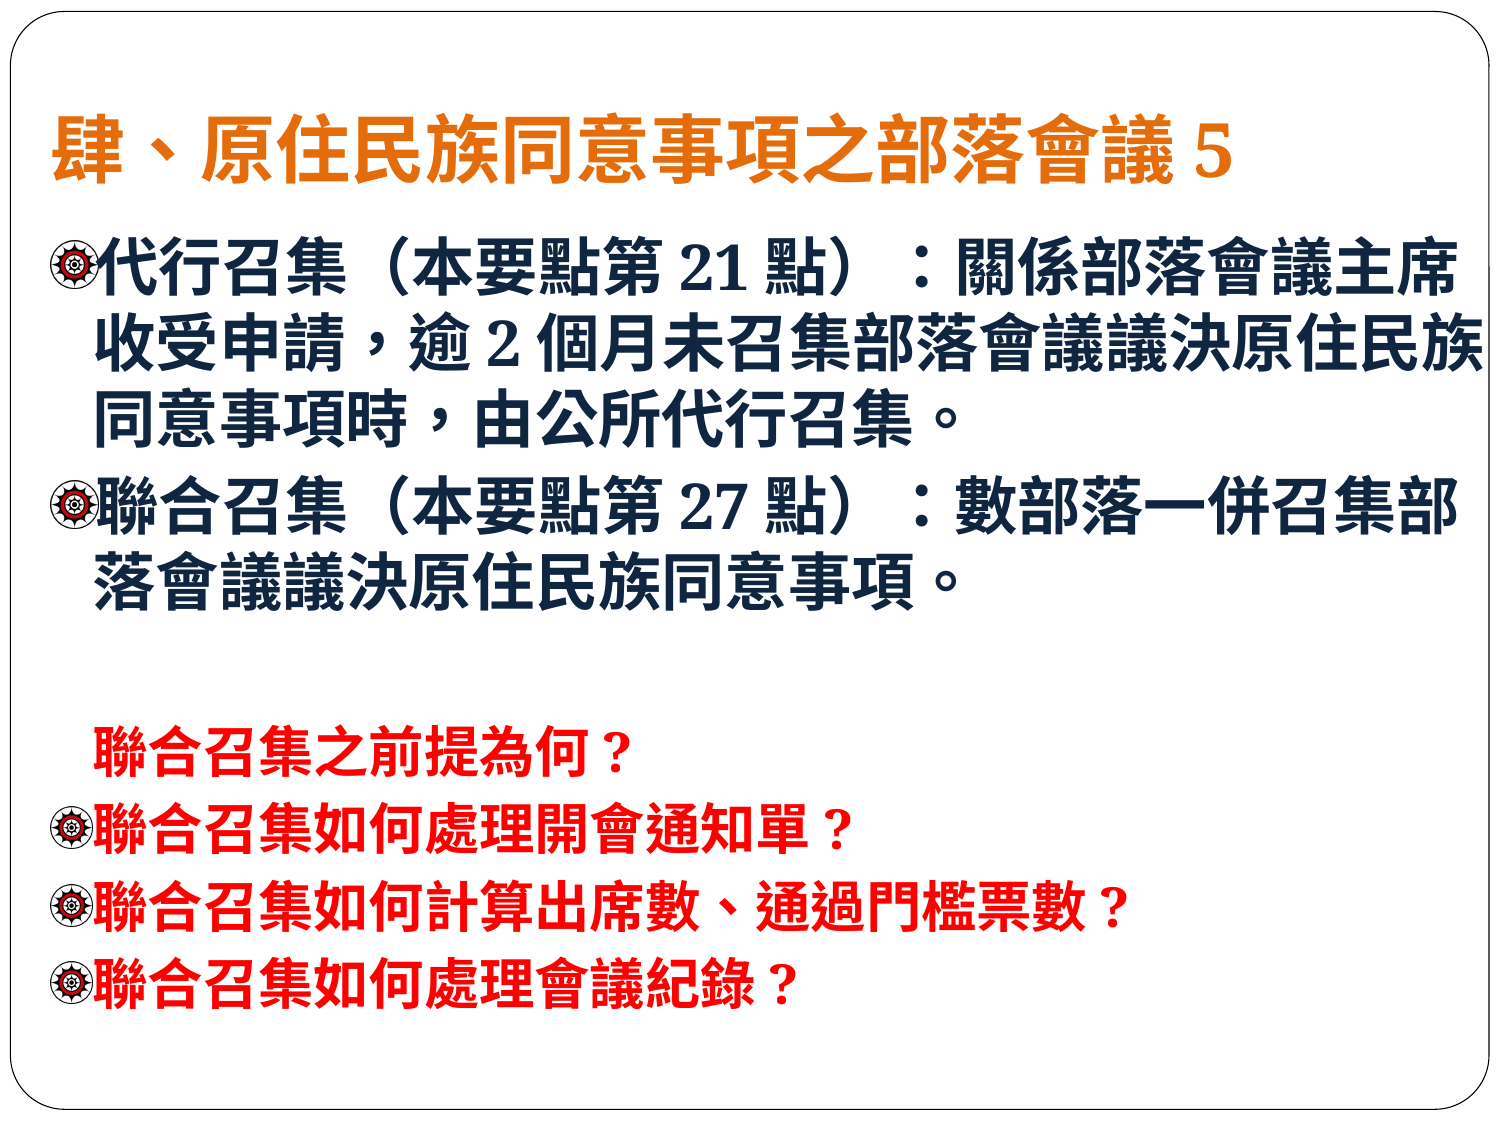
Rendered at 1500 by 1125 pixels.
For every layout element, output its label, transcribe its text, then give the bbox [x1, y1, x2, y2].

text_box 代行召集（本要點第21點）：關係部落會議主席收受申請，逾2個月未召集部落會議議決原住民族同意事項時，由公所代行召集。 聯合召集（本要點第27點）：數部落一併召集部落會議議決原住民族同意事項。 聯合召集之前提為何? 聯合召集如何處理開會通知單? 聯合召集如何計算出席數、通過門檻票數? 聯合召集如何處理會議紀錄? [42, 207, 1500, 1035]
picture [50, 480, 99, 529]
picture [50, 961, 93, 1004]
picture [50, 884, 93, 927]
text_box 肆、原住民族同意事項之部落會議5 [42, 66, 1471, 207]
picture [50, 806, 93, 849]
picture [50, 240, 99, 289]
